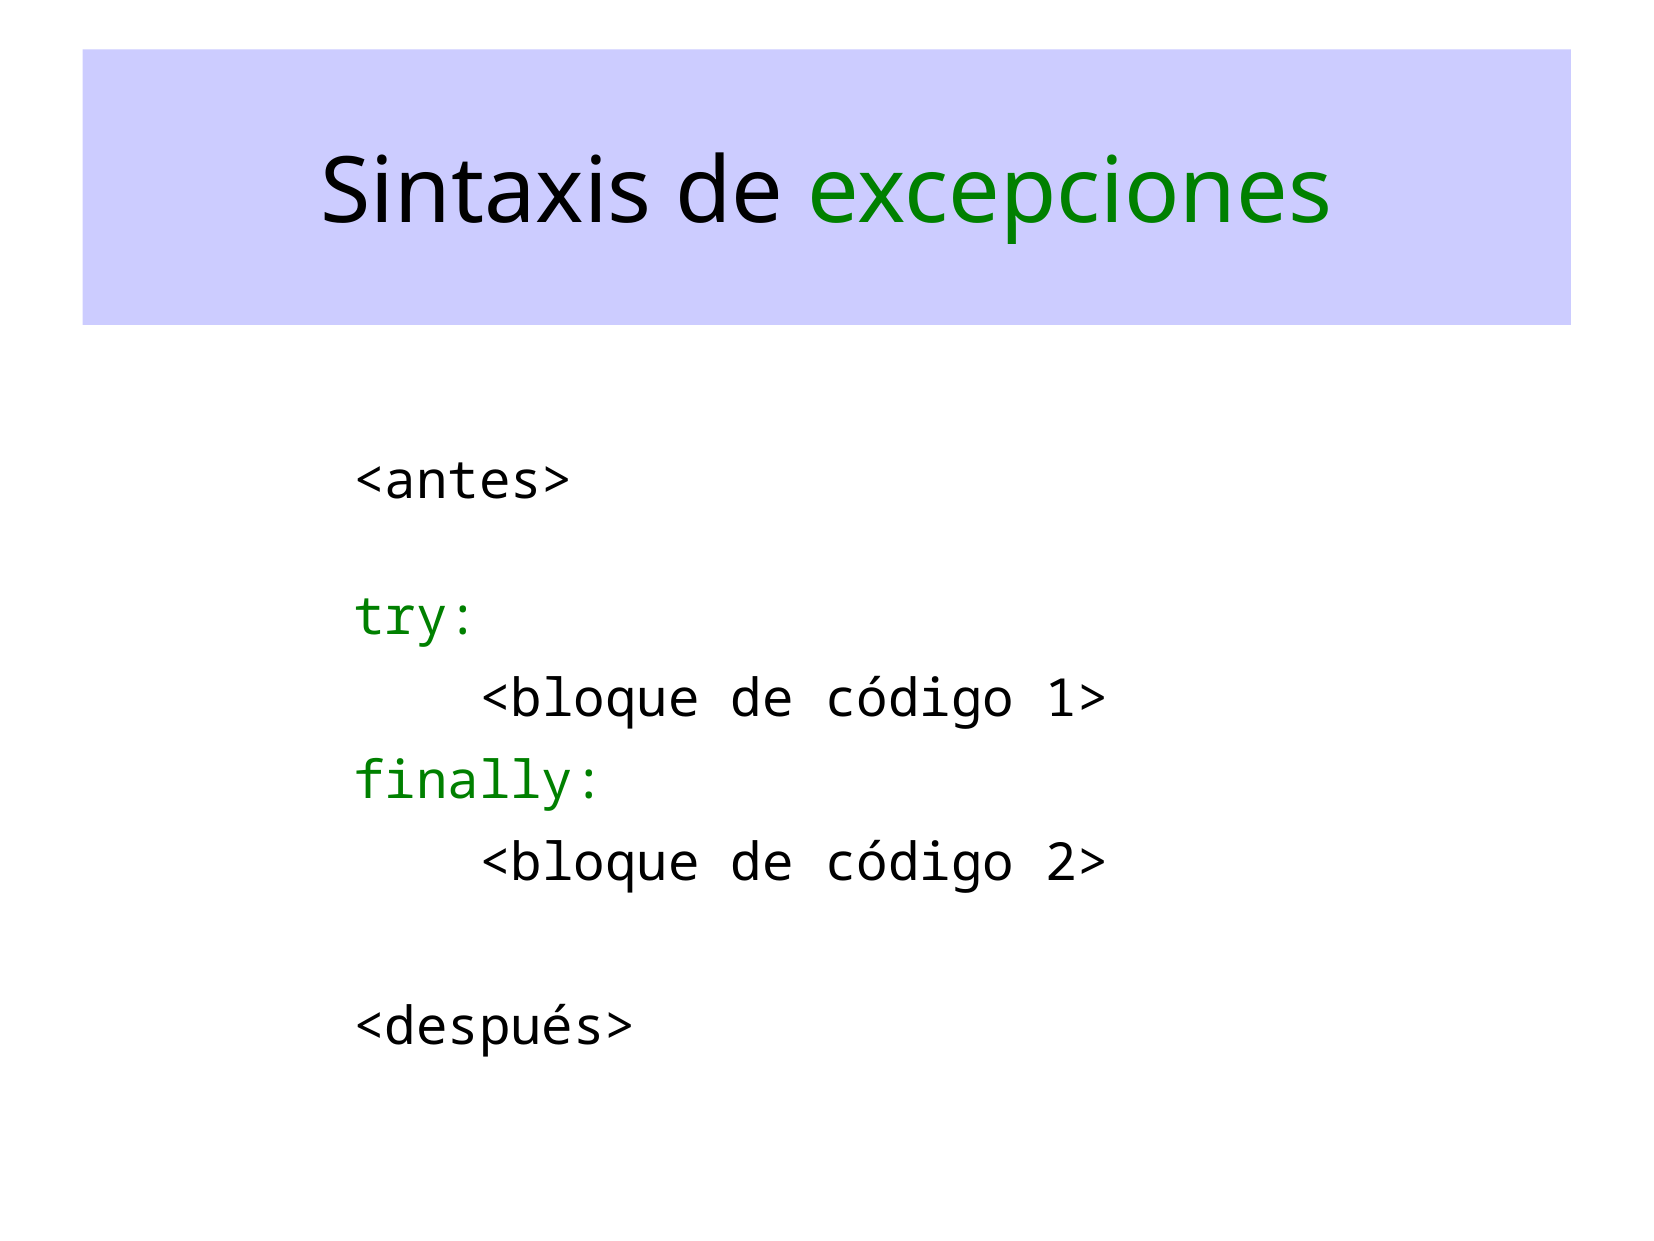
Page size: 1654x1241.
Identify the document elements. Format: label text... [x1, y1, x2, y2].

title Sintaxis de excepciones [82, 49, 1571, 325]
list <antes> try: <bloque de código 1> finally: <bloque de código 2> <después> [289, 442, 1418, 1063]
